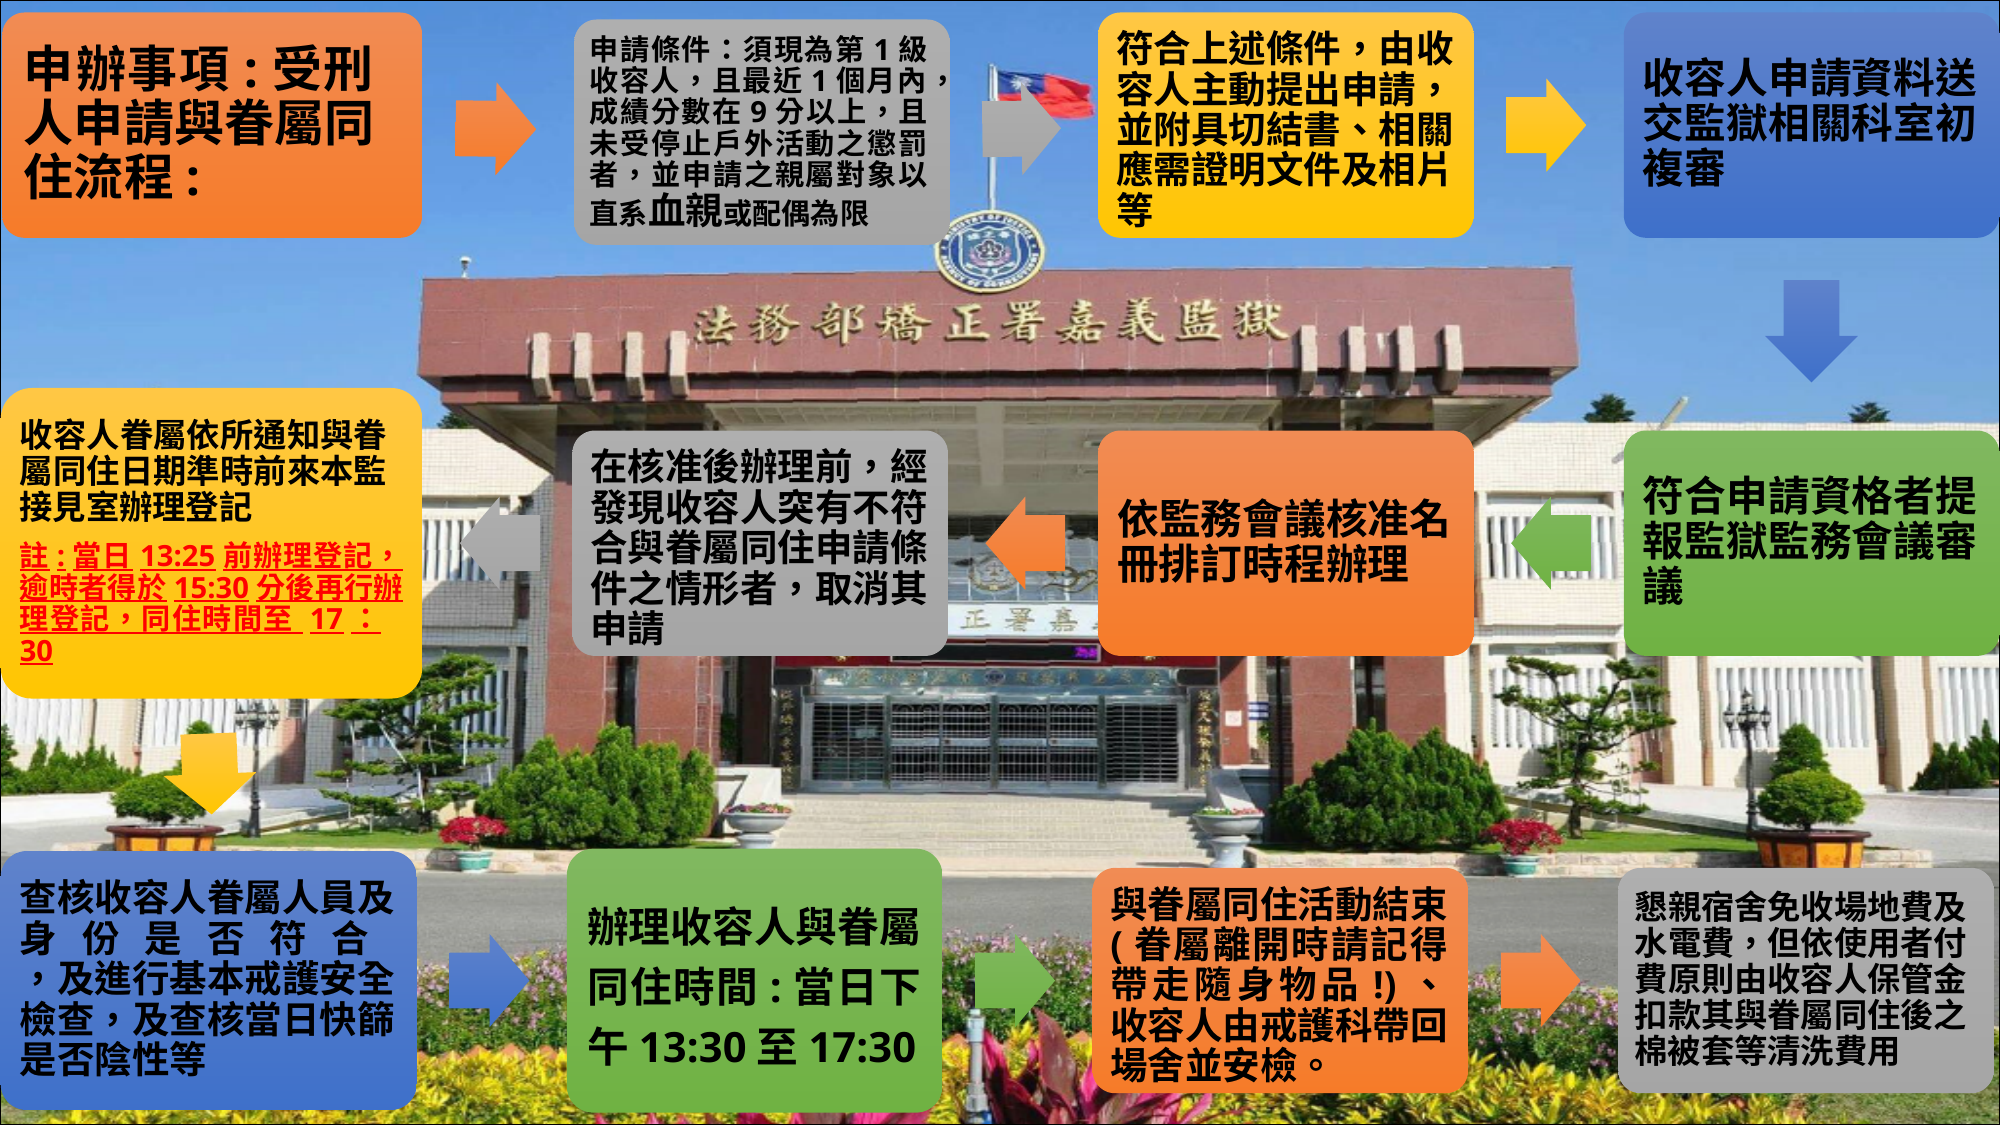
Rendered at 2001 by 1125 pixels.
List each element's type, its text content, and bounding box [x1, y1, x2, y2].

text_box [981, 82, 1062, 176]
text_box [449, 933, 530, 1028]
text_box [1506, 78, 1587, 172]
text_box 依監務會議核准名冊排訂時程辦理 [1098, 430, 1474, 656]
text_box 符合申請資格者提報監獄監務會議審議 [1623, 430, 2000, 656]
text_box 懇親宿舍免收場地費及水電費，但依使用者付費原則由收容人保管金扣款其與眷屬同住後之棉被套等清洗費用 [1618, 867, 1994, 1094]
text_box [975, 933, 1056, 1028]
text_box 收容人眷屬依所通知與眷屬同住日期準時前來本監接見室辦理登記 註:當日13:25前辦理登記，逾時者得於15:30分後再行辦理登記，同住時間至 17：30 [0, 387, 423, 699]
text_box 辦理收容人與眷屬同住時間:當日下午13:30至17:30 [566, 848, 943, 1113]
text_box 在核准後辦理前，經發現收容人突有不符合與眷屬同住申請條件之情形者，取消其申請 [572, 430, 948, 656]
text_box 與眷屬同住活動結束(眷屬離開時請記得帶走隨身物品!)、收容人由戒護科帶回場舍並安檢。 [1092, 867, 1469, 1094]
text_box [455, 82, 537, 176]
picture [1, 1, 1999, 1124]
text_box [459, 496, 540, 590]
text_box [1764, 280, 1859, 383]
text_box [163, 732, 257, 815]
text_box 收容人申請資料送交監獄相關科室初複審 [1623, 12, 2000, 238]
text_box 申請條件：須現為第1級收容人，且最近1個月內，成績分數在9分以上，且未受停止戶外活動之懲罰者，並申請之親屬對象以直系血親或配偶為限 [574, 19, 950, 245]
text_box [1511, 496, 1591, 590]
text_box [985, 496, 1066, 590]
text_box 查核收容人眷屬人員及身份是否符合 ，及進行基本戒護安全檢查，及查核當日快篩是否陰性等 [0, 851, 417, 1111]
text_box [1501, 933, 1581, 1028]
text_box 符合上述條件，由收容人主動提出申請，並附具切結書、相關應需證明文件及相片等 [1098, 12, 1474, 238]
text_box 申辦事項:受刑人申請與眷屬同住流程: [2, 12, 423, 238]
